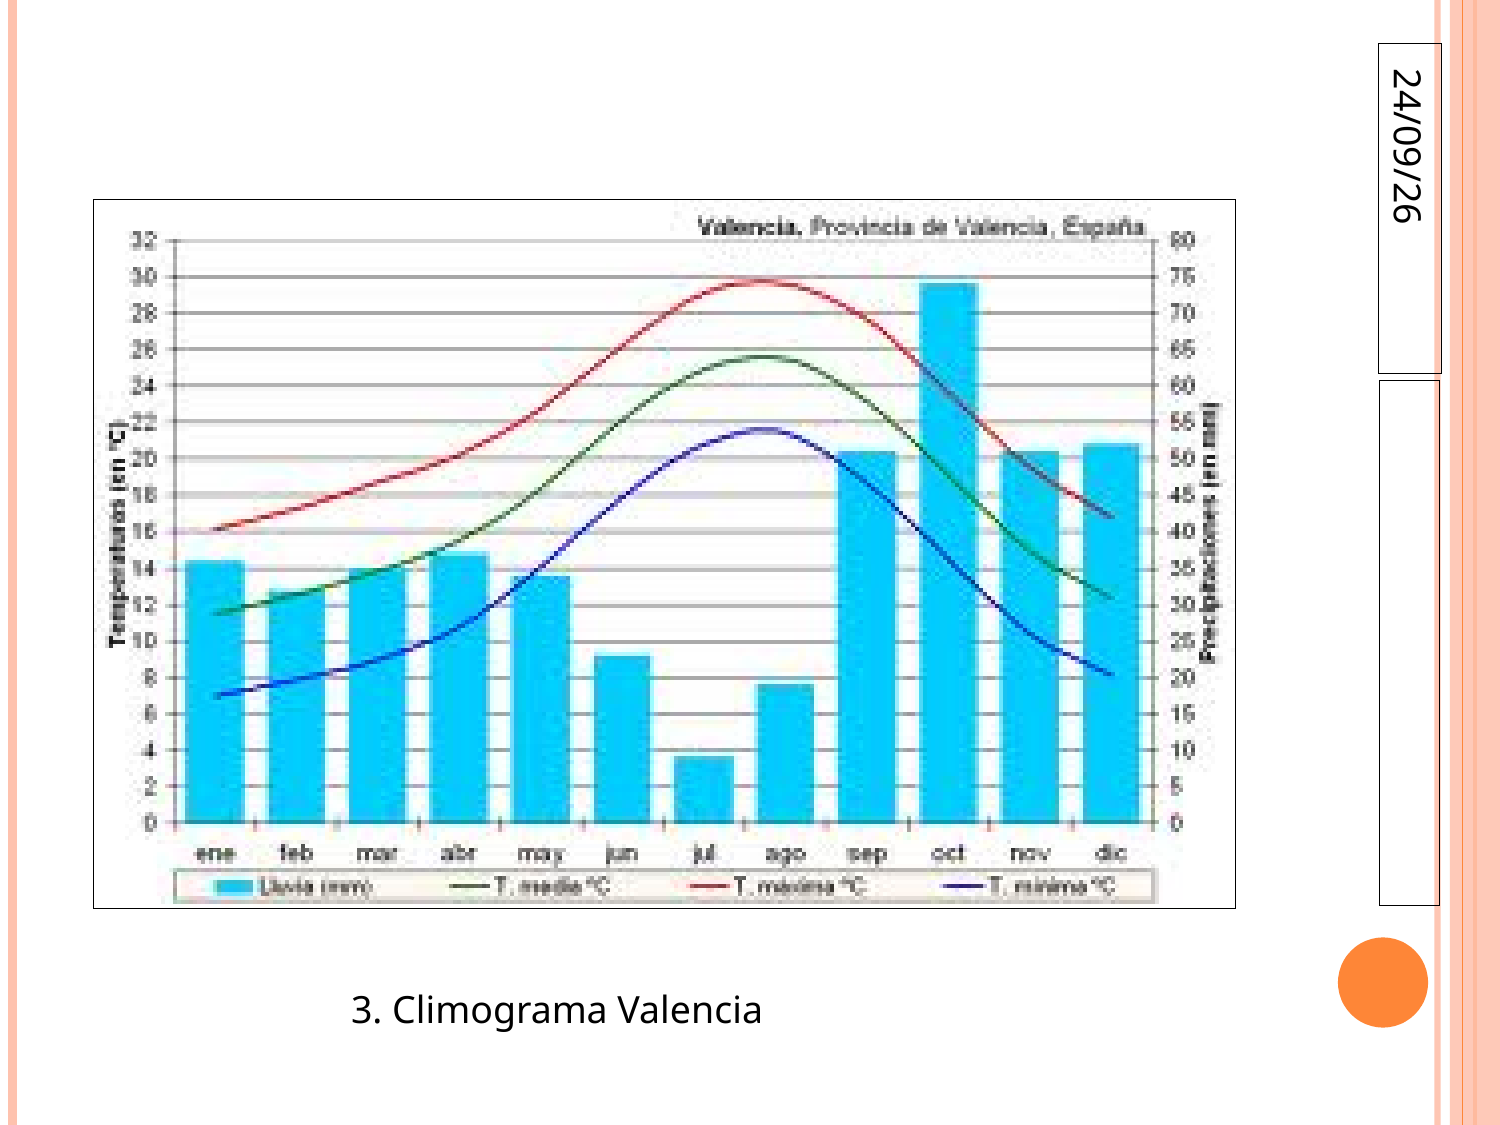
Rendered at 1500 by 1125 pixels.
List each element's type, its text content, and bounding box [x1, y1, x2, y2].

picture [93, 199, 1236, 909]
text_box 3. Climograma Valencia [336, 976, 1022, 1037]
